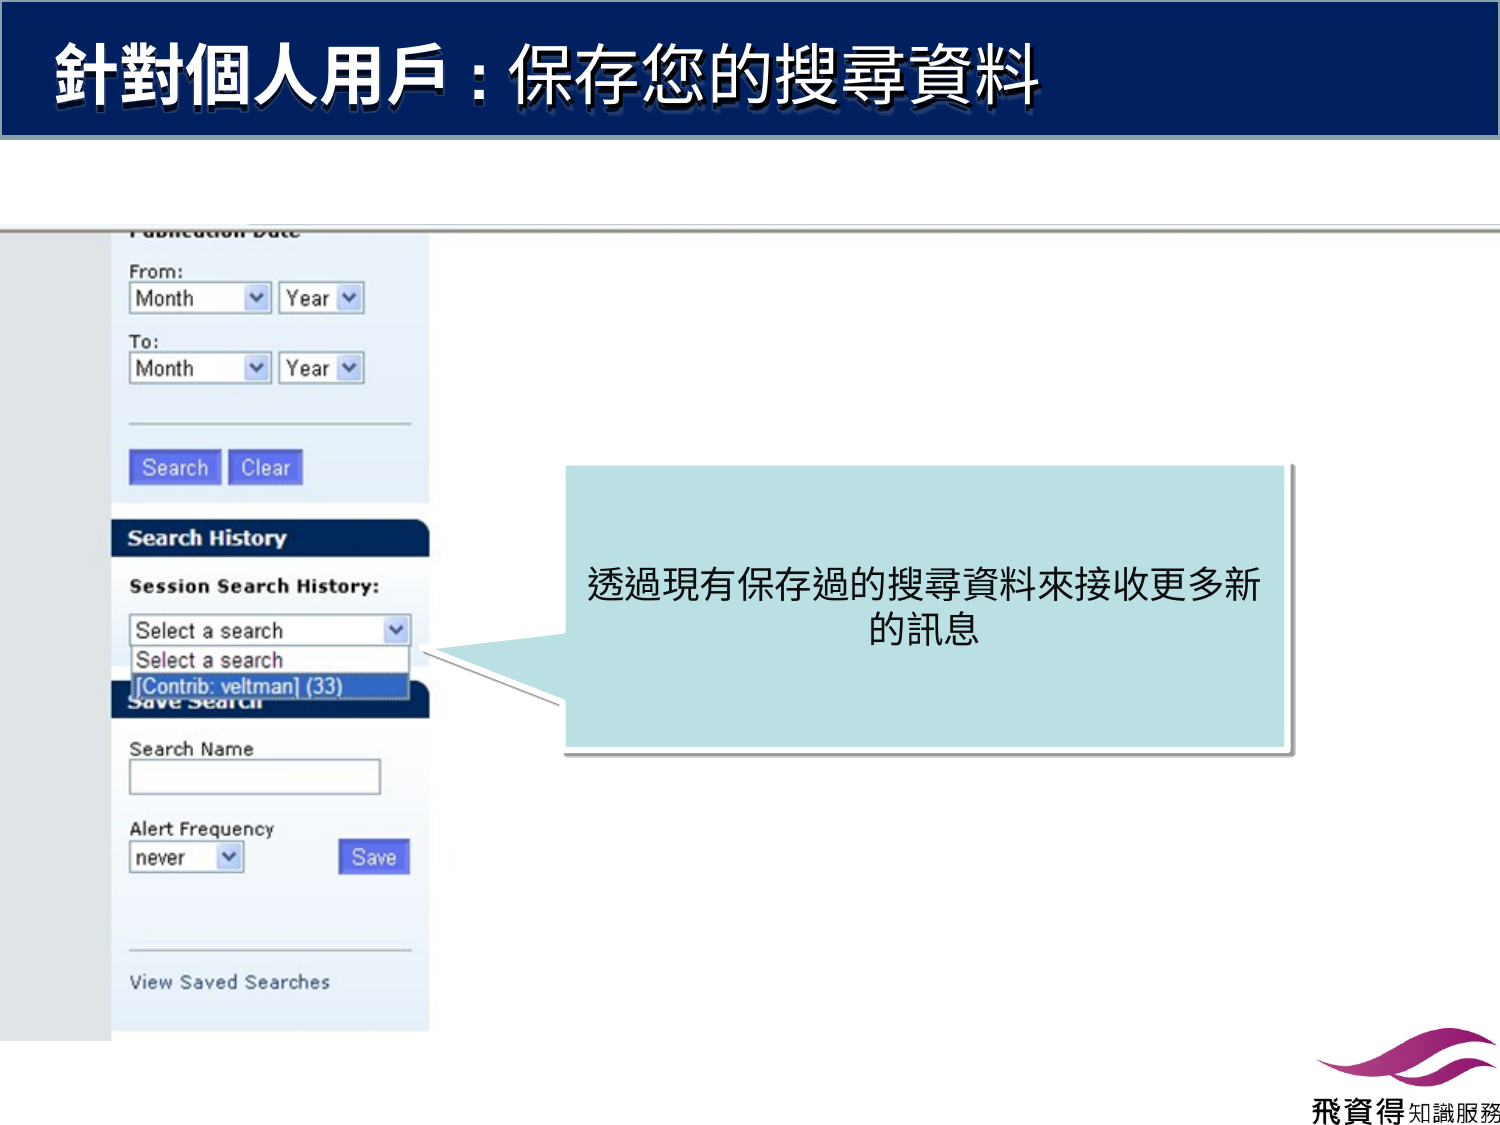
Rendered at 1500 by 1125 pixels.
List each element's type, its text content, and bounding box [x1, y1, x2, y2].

text_box [0, 0, 1500, 138]
text_box 針對個人用戶:保存您的搜尋資料 [37, 25, 1138, 122]
picture [0, 224, 1500, 1125]
text_box 透過現有保存過的搜尋資料來接收更多新的訊息 [421, 462, 1288, 751]
